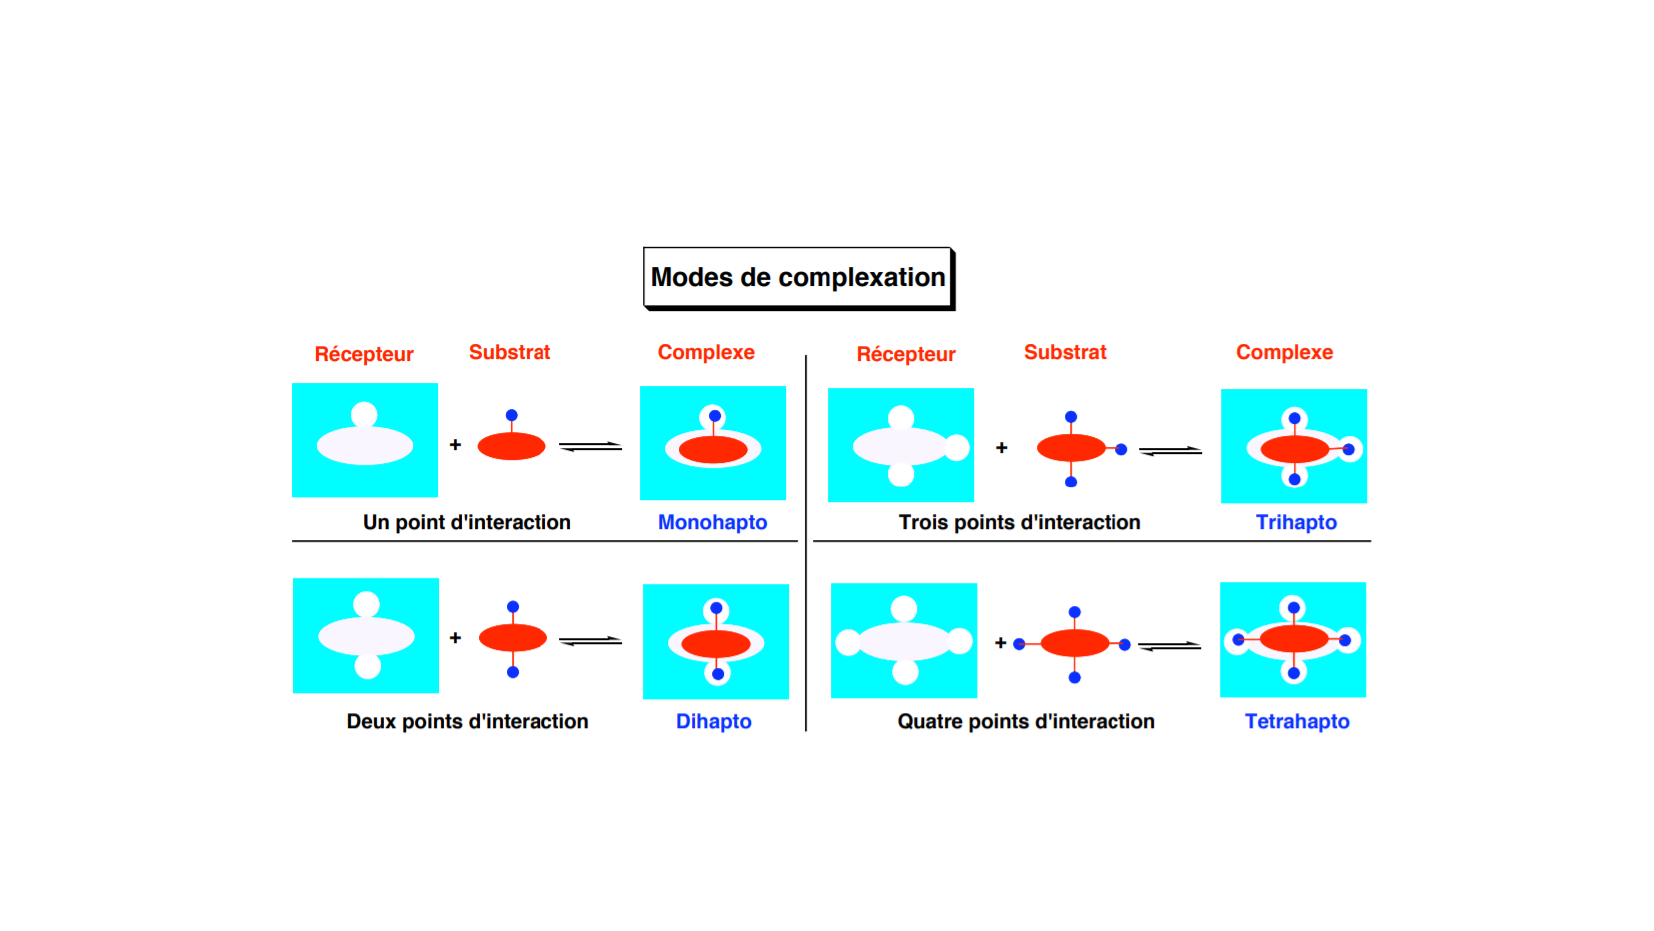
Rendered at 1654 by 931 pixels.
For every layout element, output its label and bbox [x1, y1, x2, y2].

picture [255, 217, 1398, 758]
